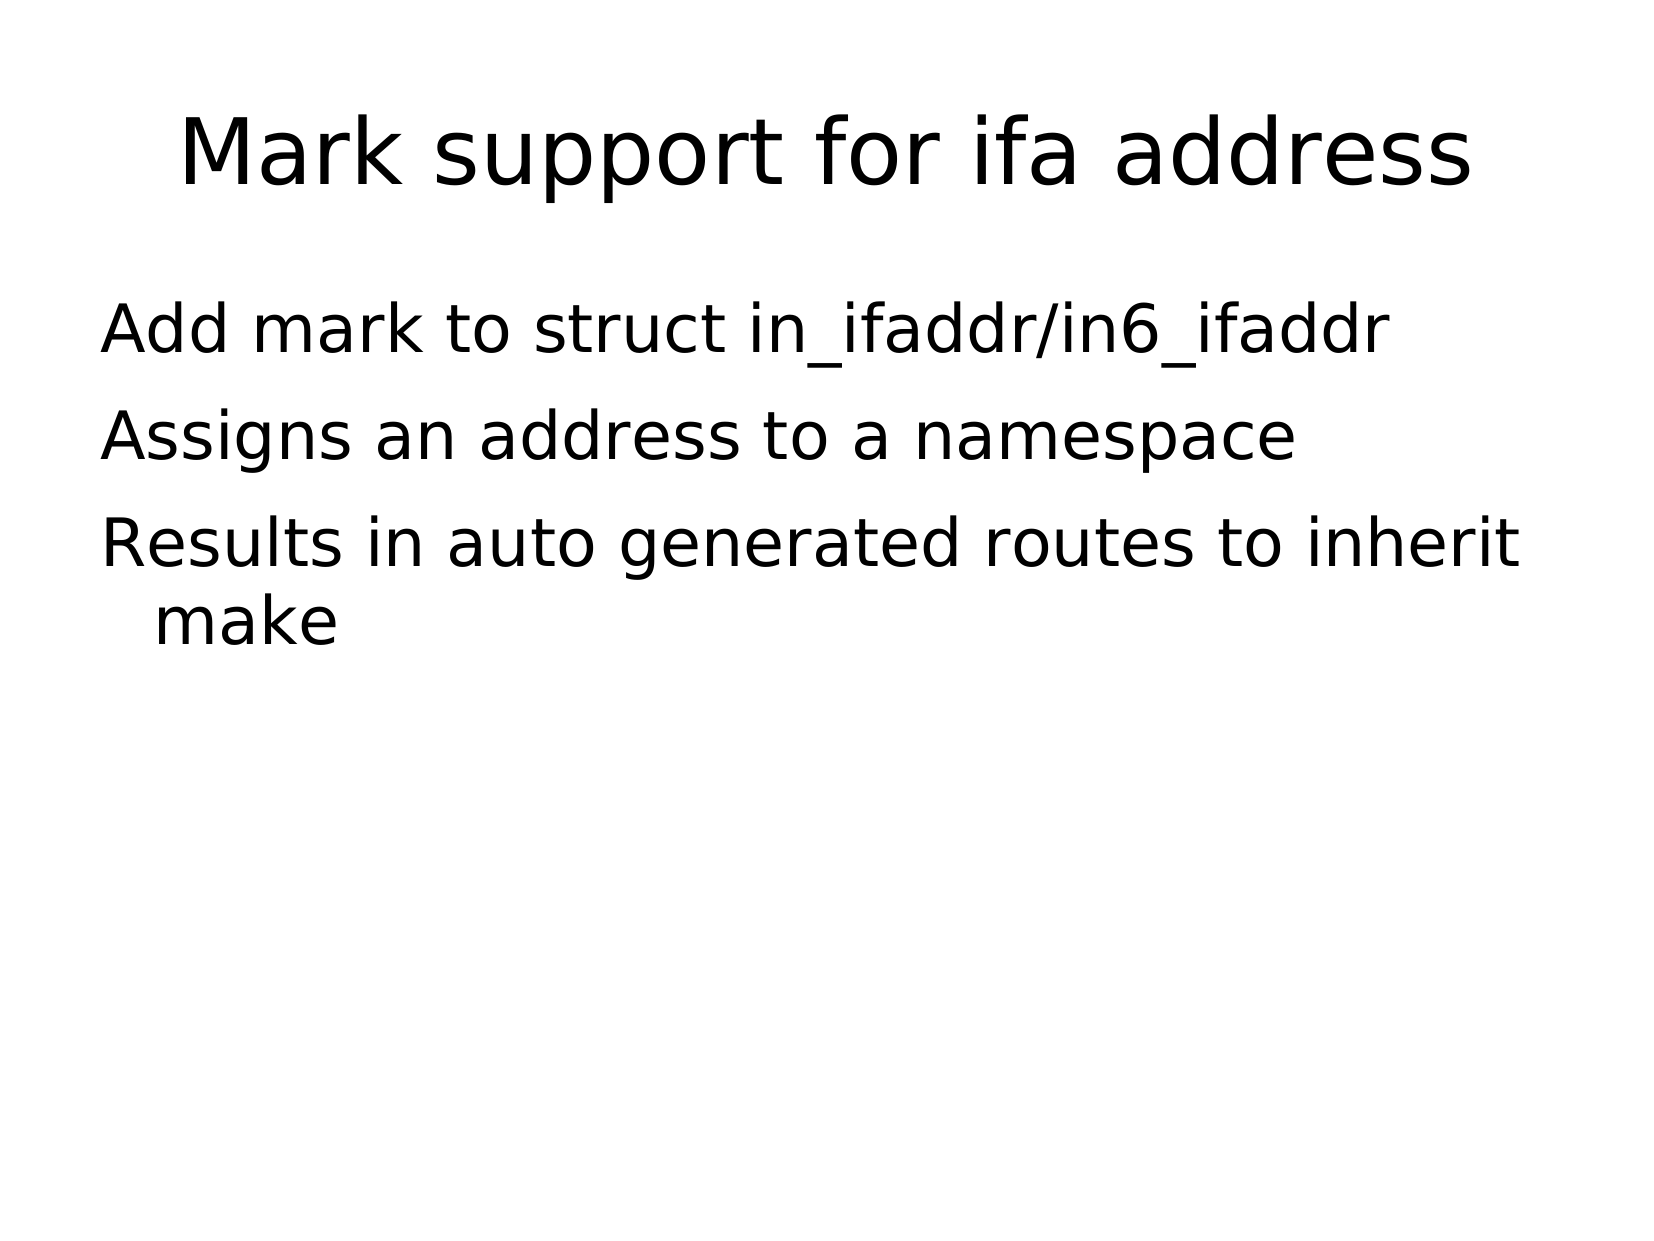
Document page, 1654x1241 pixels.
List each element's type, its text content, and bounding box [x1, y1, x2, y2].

list Add mark to struct in_ifaddr/in6_ifaddr Assigns an address to a namespace Results in auto generated routes to inherit make [82, 290, 1571, 1109]
title Mark support for ifa address [82, 49, 1571, 257]
